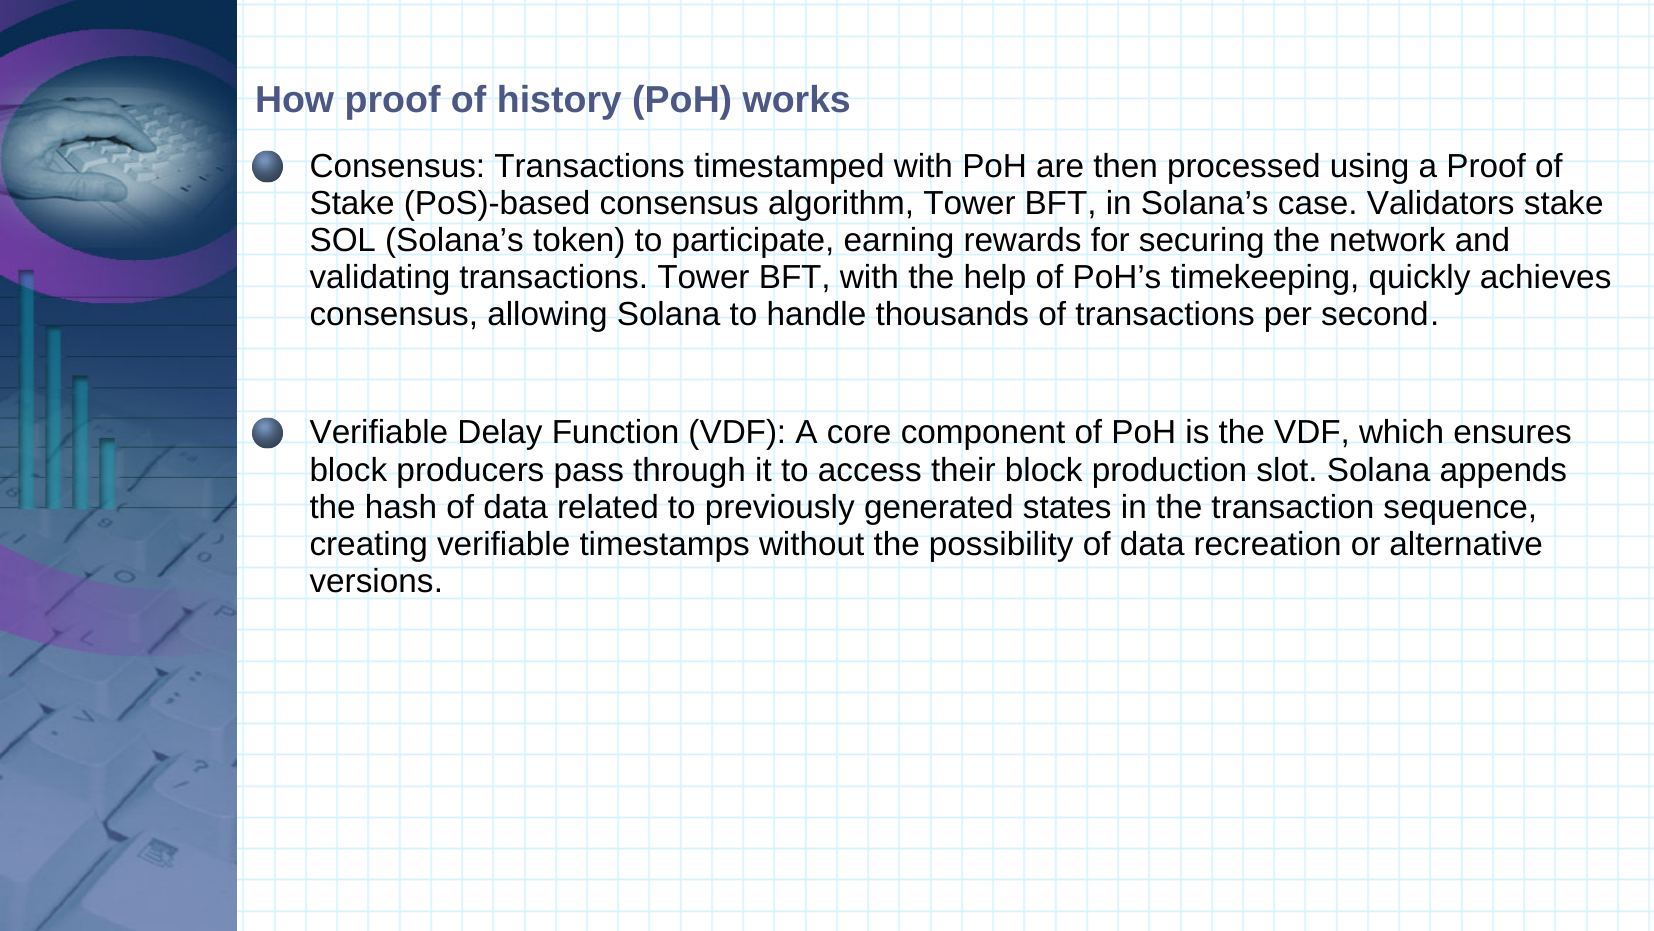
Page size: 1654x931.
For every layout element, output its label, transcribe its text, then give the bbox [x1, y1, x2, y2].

list Consensus: Transactions timestamped with PoH are then processed using a Proof of Stake (PoS)-based consensus algorithm, Tower BFT, in Solana’s case. Validators stake SOL (Solana’s token) to participate, earning rewards for securing the network and validating transactions. Tower BFT, with the help of PoH’s timekeeping, quickly achieves consensus, allowing Solana to handle thousands of transactions per second​​. Verifiable Delay Function (VDF): A core component of PoH is the VDF, which ensures block producers pass through it to access their block production slot. Solana appends the hash of data related to previously generated states in the transaction sequence, creating verifiable timestamps without the possibility of data recreation or alternative versions​​. [239, 147, 1625, 857]
title How proof of history (PoH) works [254, 21, 1640, 178]
picture [0, 0, 1654, 931]
